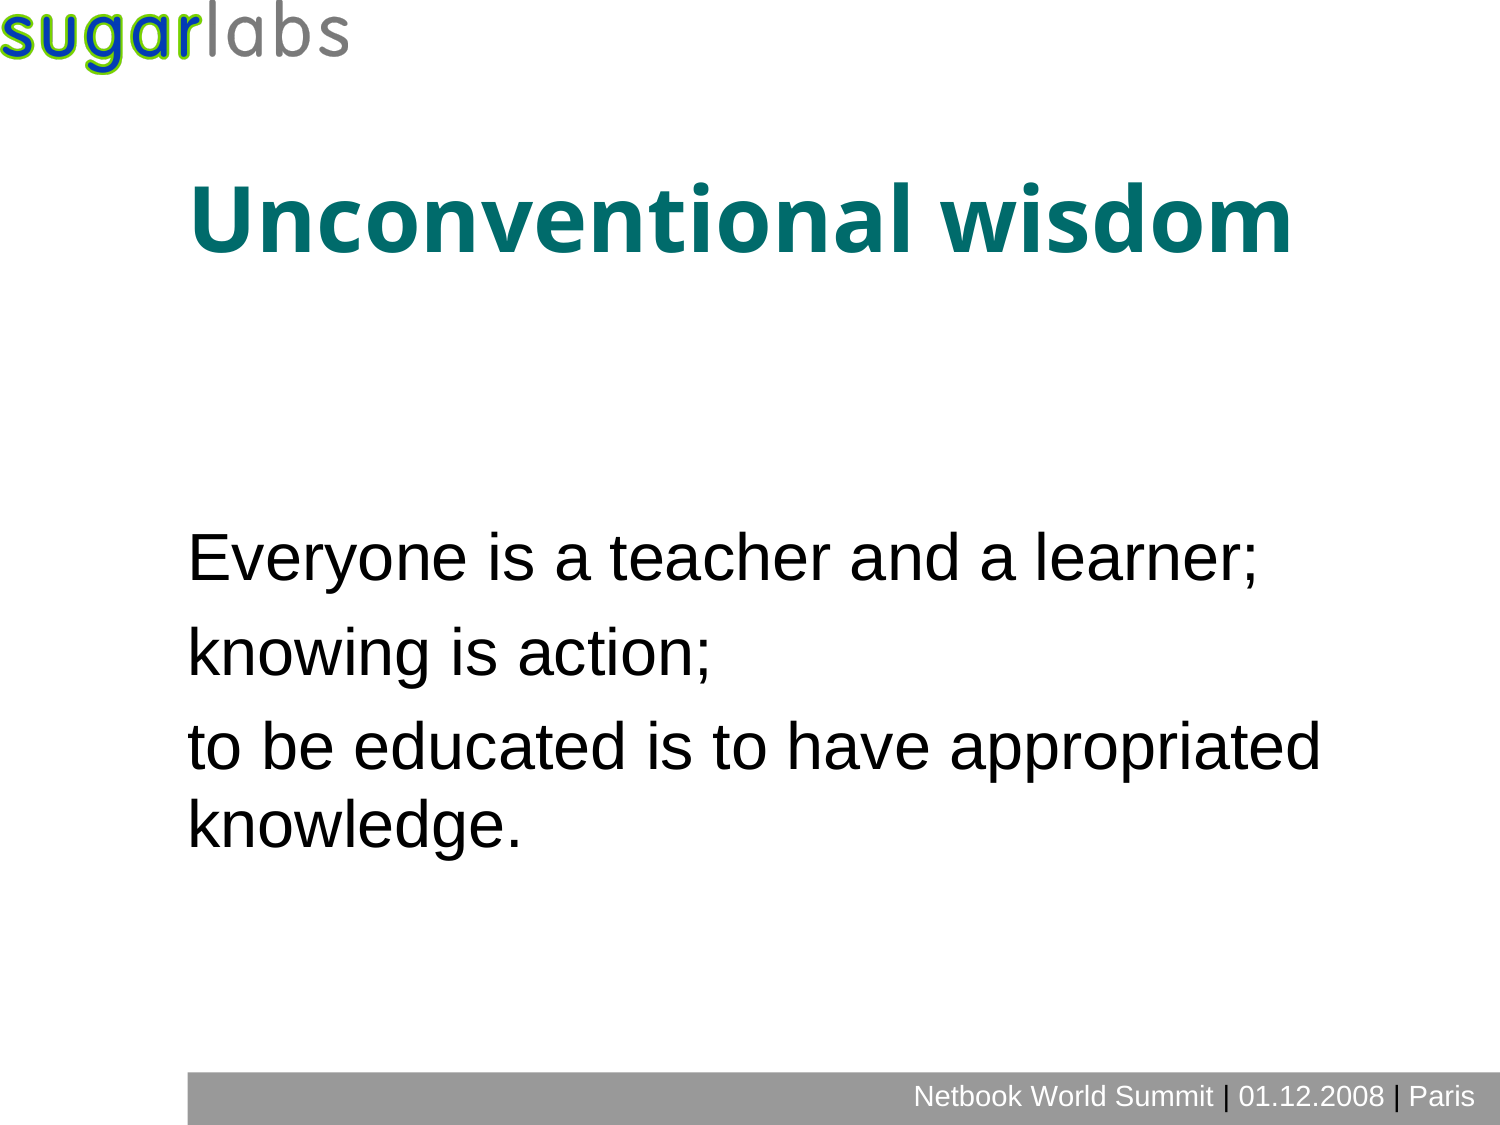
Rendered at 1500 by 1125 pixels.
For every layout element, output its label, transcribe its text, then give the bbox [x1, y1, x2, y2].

subtitle Everyone is a teacher and a learner; knowing is action; to be educated is to have appropriated knowledge. [187, 337, 1425, 1042]
title Unconventional wisdom [187, 75, 1500, 338]
picture [0, 0, 348, 75]
